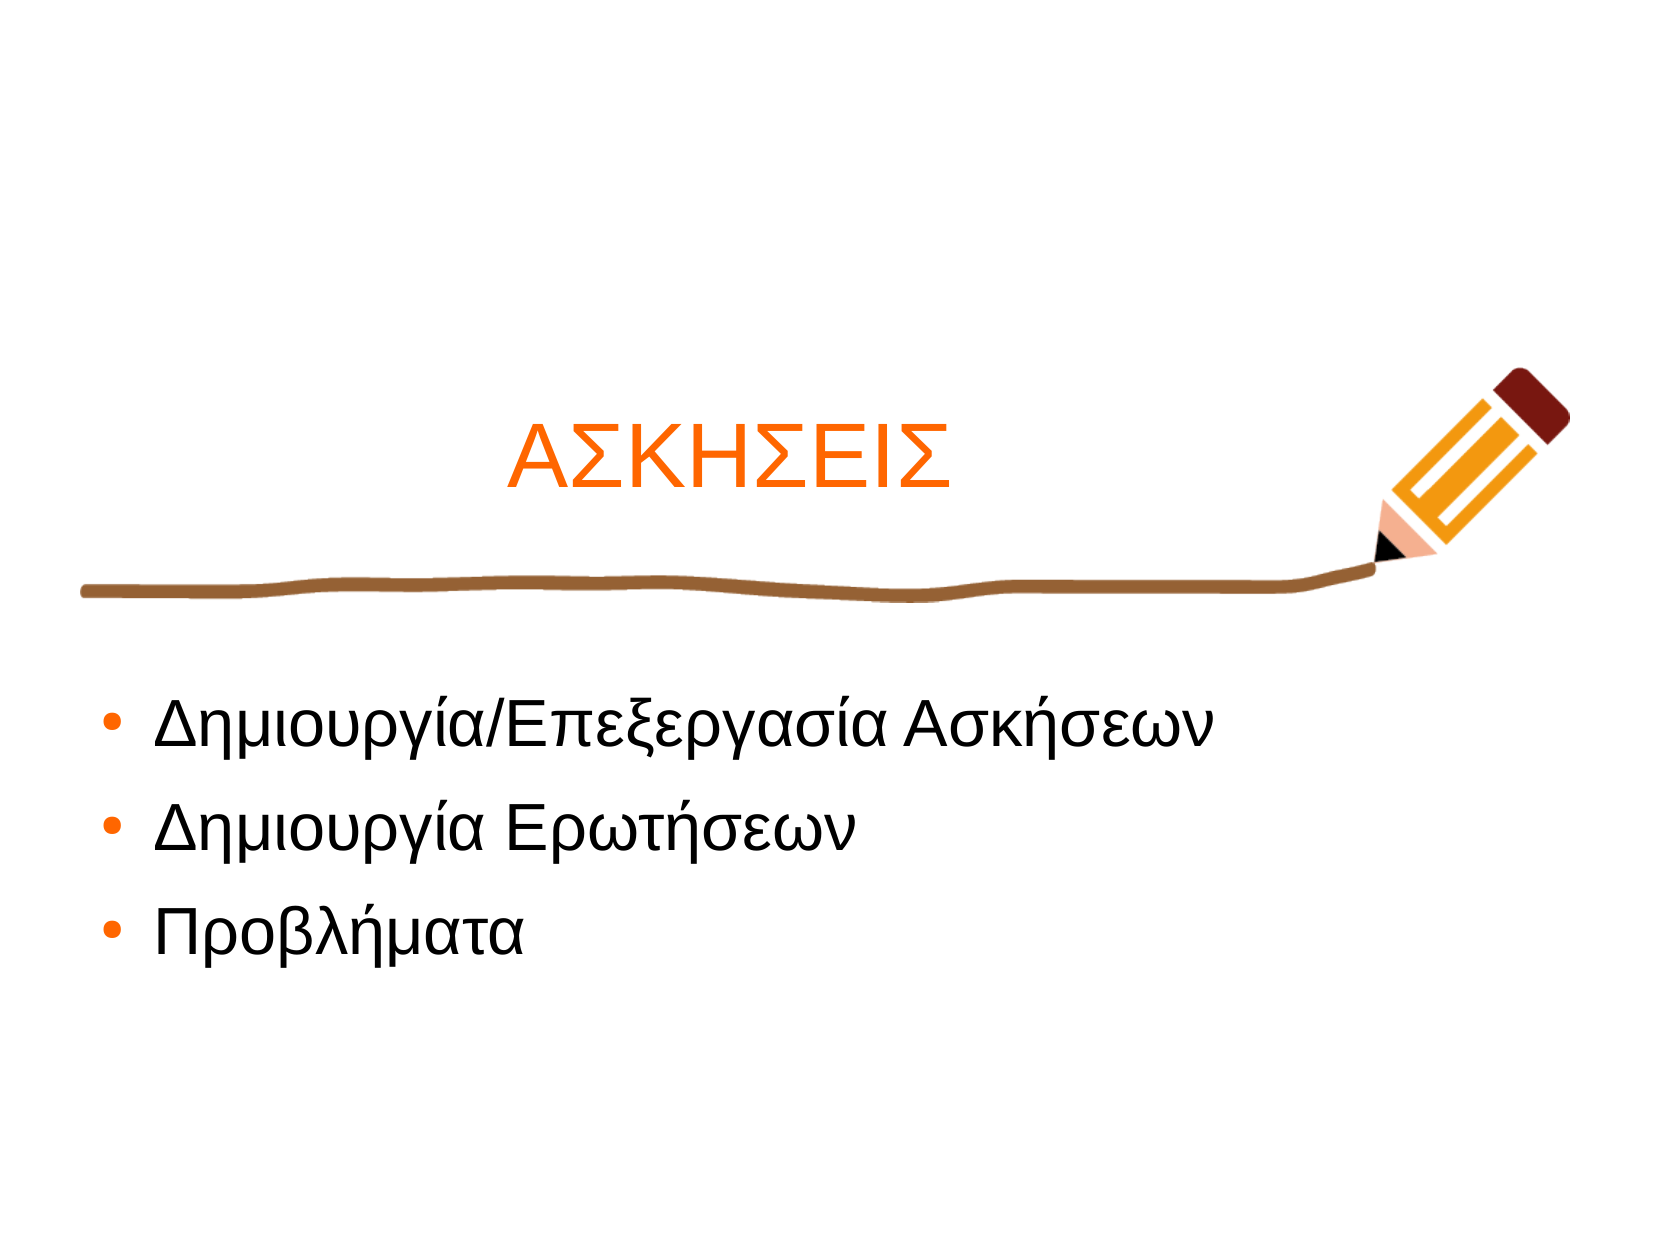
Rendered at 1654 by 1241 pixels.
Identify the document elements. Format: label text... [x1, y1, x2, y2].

list Δημιουργία/Επεξεργασία Ασκήσεων Δημιουργία Ερωτήσεων Προβλήματα [82, 685, 1571, 1177]
picture [80, 367, 1570, 603]
title ΑΣΚΗΣΕΙΣ [82, 352, 1379, 560]
